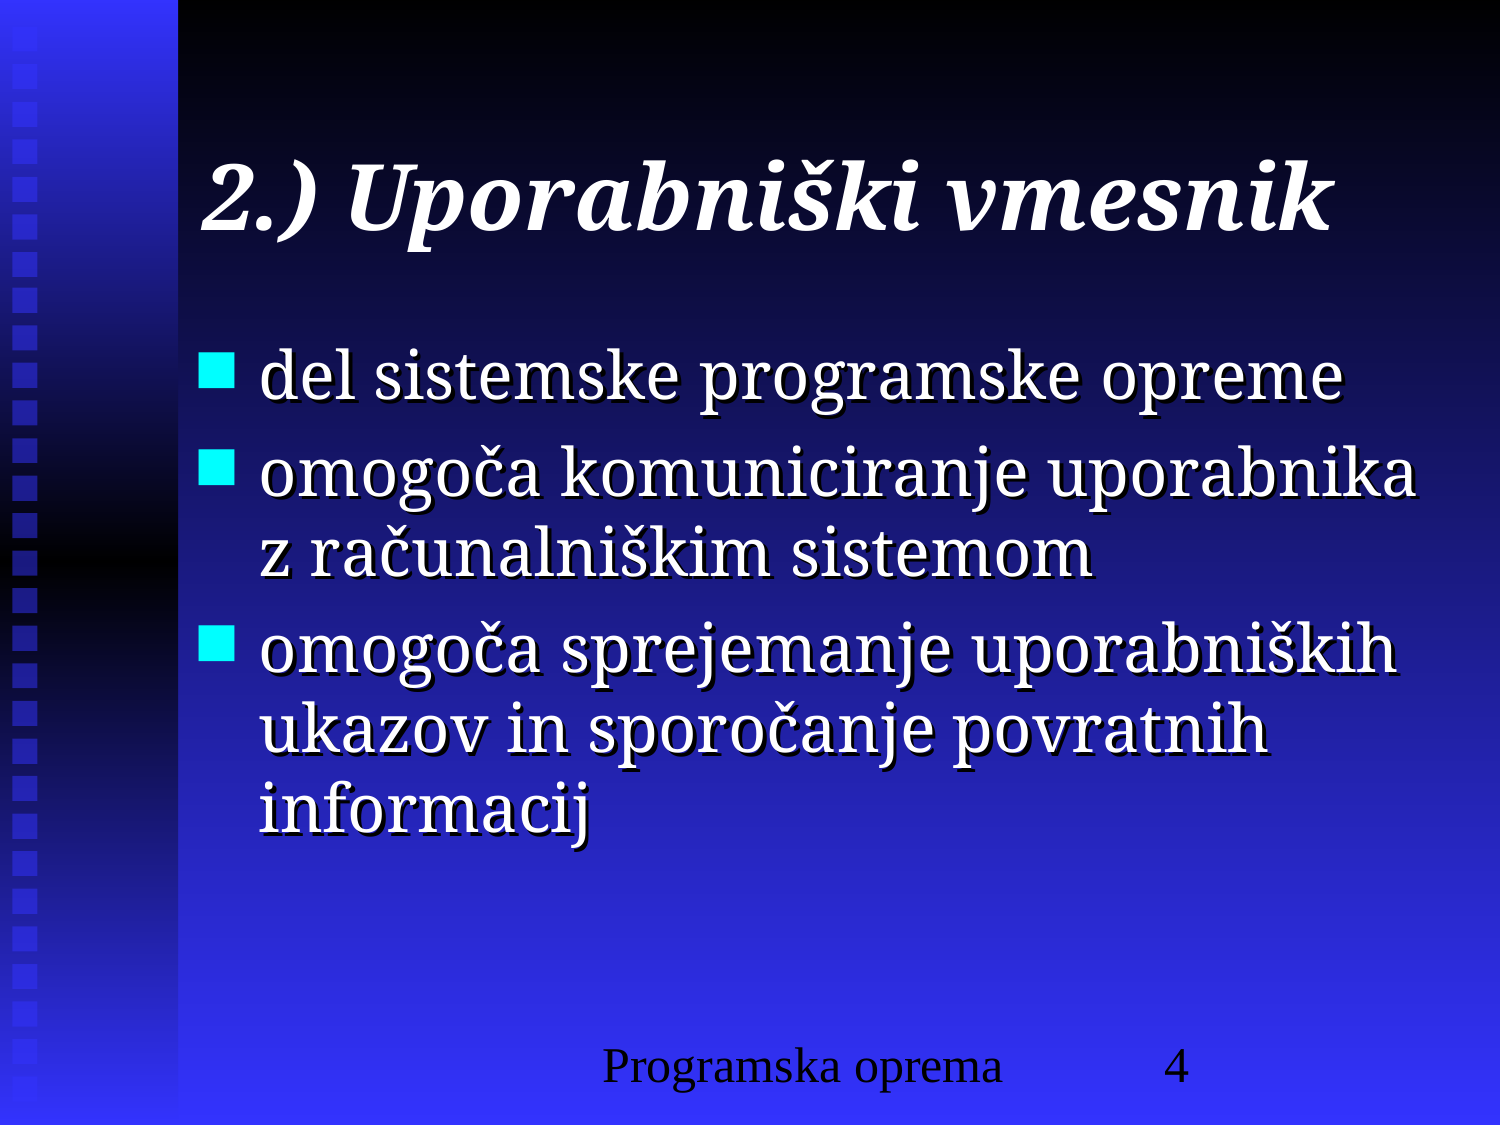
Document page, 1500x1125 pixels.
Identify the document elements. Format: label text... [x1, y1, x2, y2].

title 2.) Uporabniški vmesnik [187, 99, 1463, 288]
list del sistemske programske opreme omogoča komuniciranje uporabnika z računalniškim sistemom omogoča sprejemanje uporabniških ukazov in sporočanje povratnih informacij [187, 324, 1463, 1001]
